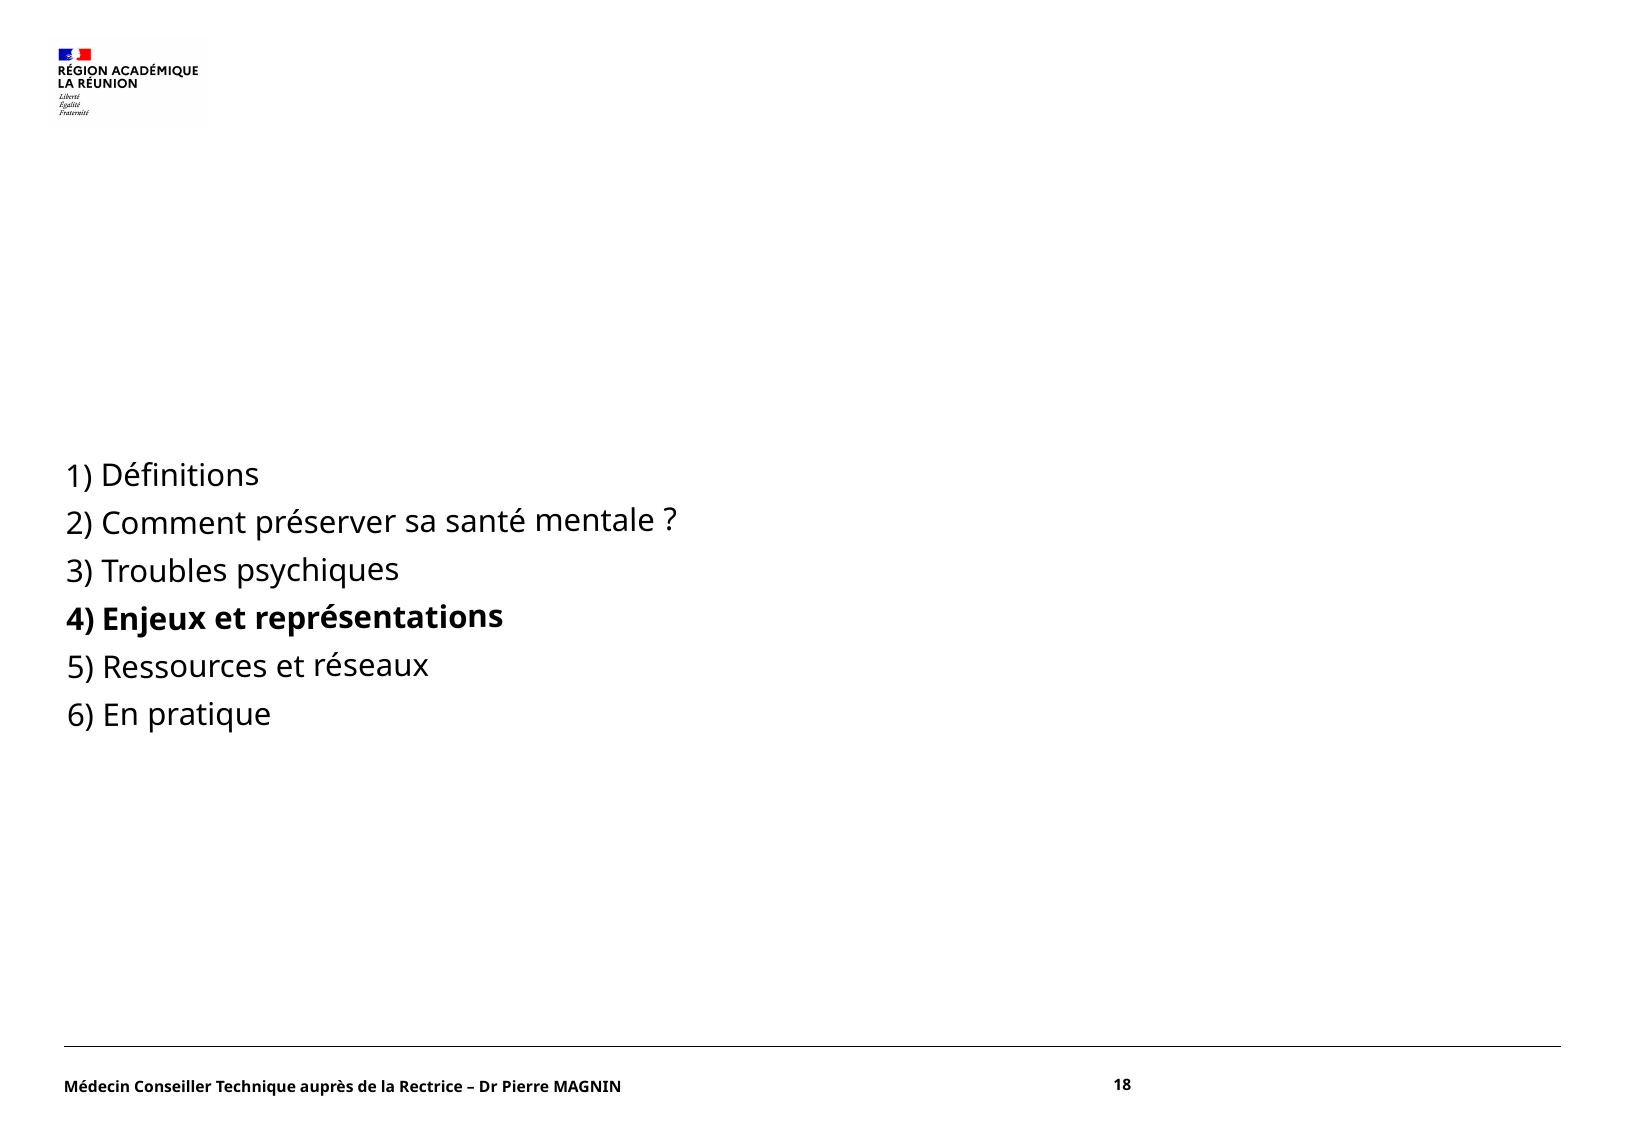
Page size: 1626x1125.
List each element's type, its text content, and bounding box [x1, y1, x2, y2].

text_box 33 [1114, 1046, 1354, 1125]
text_box Médecin Conseiller Technique auprès de la Rectrice – Dr Pierre MAGNIN [64, 1046, 1114, 1125]
list Définitions Comment préserver sa santé mentale ? Troubles psychiques Enjeux et représentations Ressources et réseaux En pratique [64, 301, 1562, 1033]
picture [47, 37, 211, 127]
